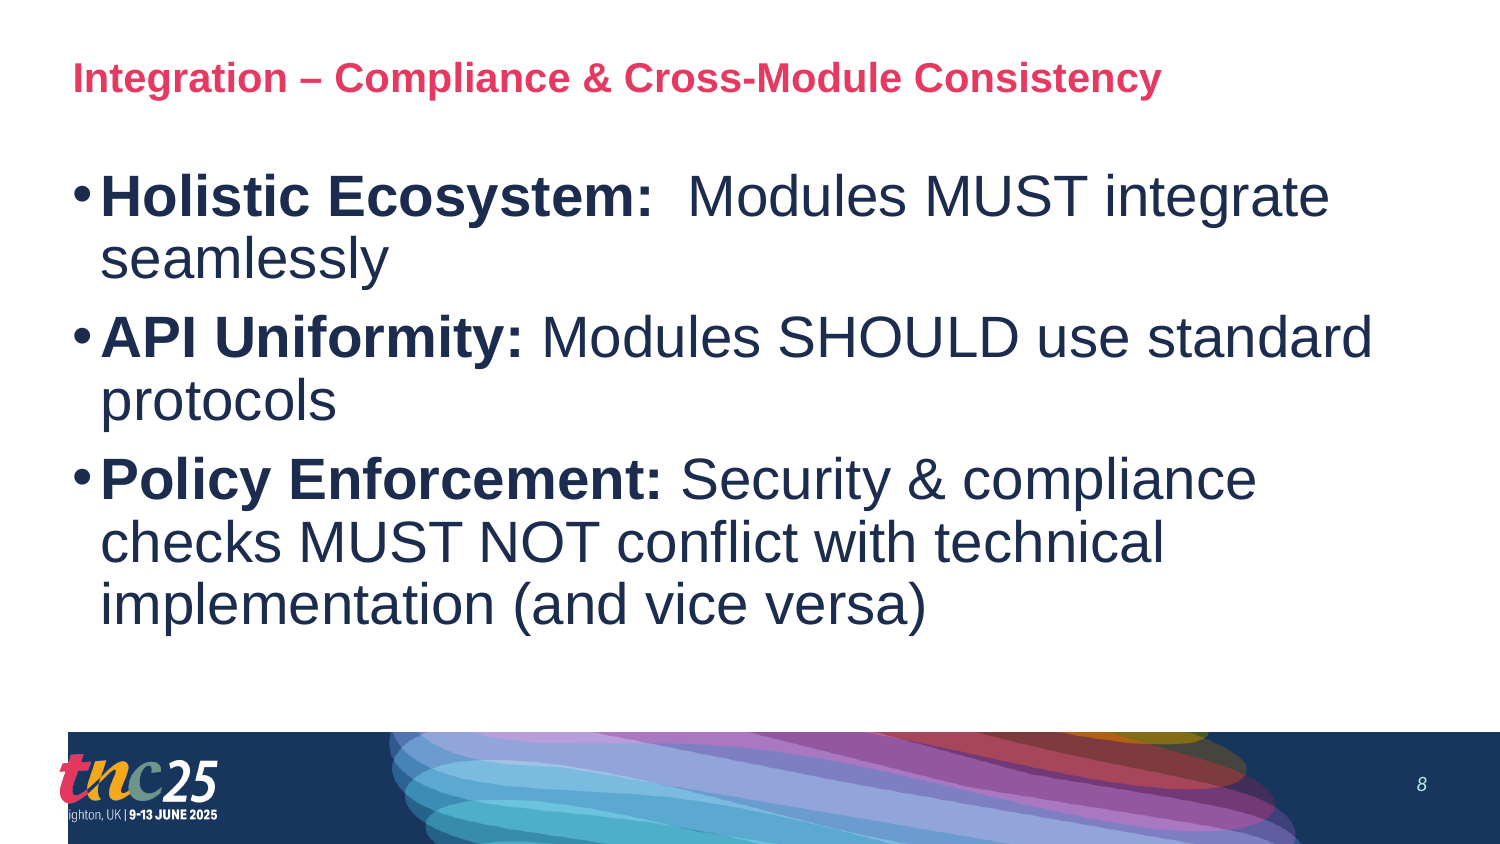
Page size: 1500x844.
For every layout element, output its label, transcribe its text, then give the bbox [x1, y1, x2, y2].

picture [57, 754, 218, 824]
picture [344, 732, 1500, 844]
list Holistic Ecosystem: Modules MUST integrate seamlessly API Uniformity: Modules SHOULD use standard protocols Policy Enforcement: Security & compliance checks MUST NOT conflict with technical implementation (and vice versa) [57, 158, 1442, 709]
title Integration – Compliance & Cross-Module Consistency [57, 21, 1442, 136]
